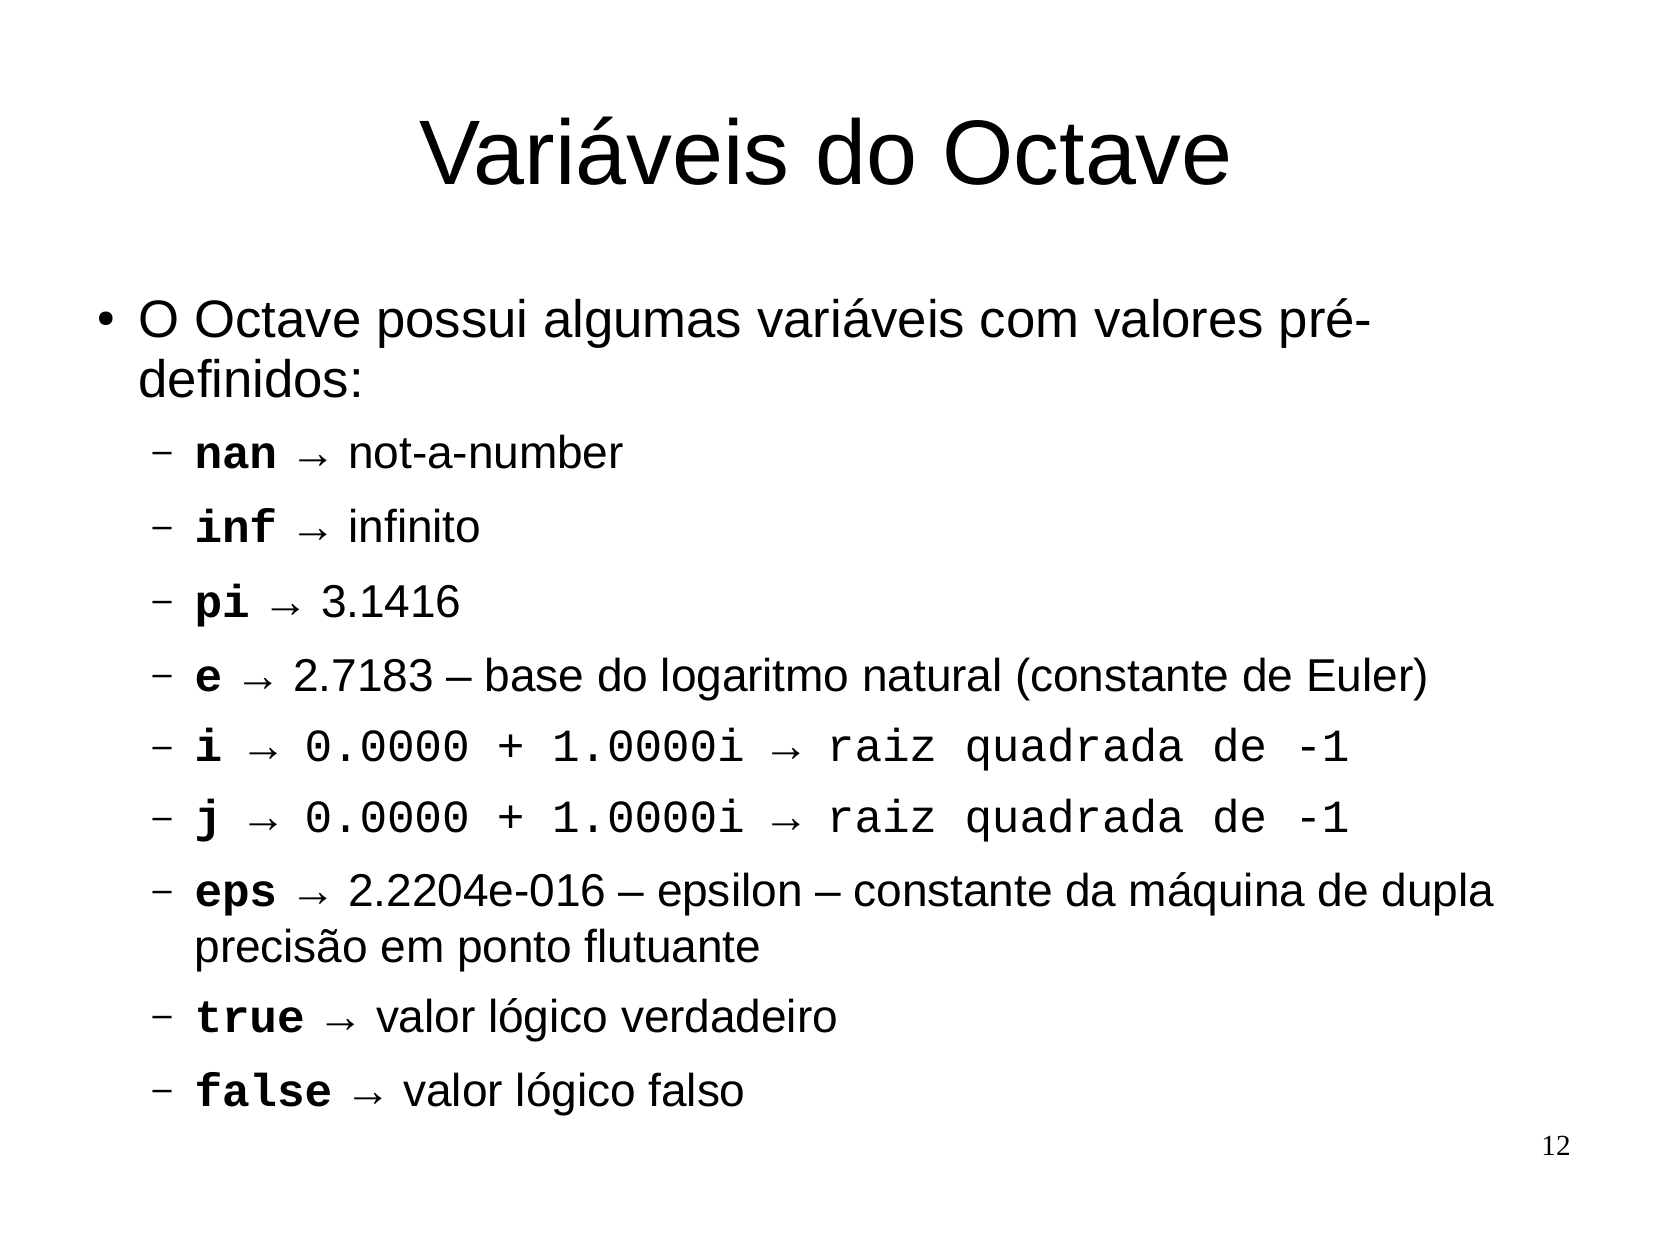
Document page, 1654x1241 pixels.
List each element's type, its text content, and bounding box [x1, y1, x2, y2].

list O Octave possui algumas variáveis com valores pré-definidos: nan → not-a-number inf → infinito pi → 3.1416 e → 2.7183 – base do logaritmo natural (constante de Euler) i → 0.0000 + 1.0000i → raiz quadrada de -1 j → 0.0000 + 1.0000i → raiz quadrada de -1 eps → 2.2204e-016 – epsilon – constante da máquina de dupla precisão em ponto flutuante true → valor lógico verdadeiro false → valor lógico falso [82, 290, 1571, 1123]
title Variáveis do Octave [82, 49, 1571, 257]
